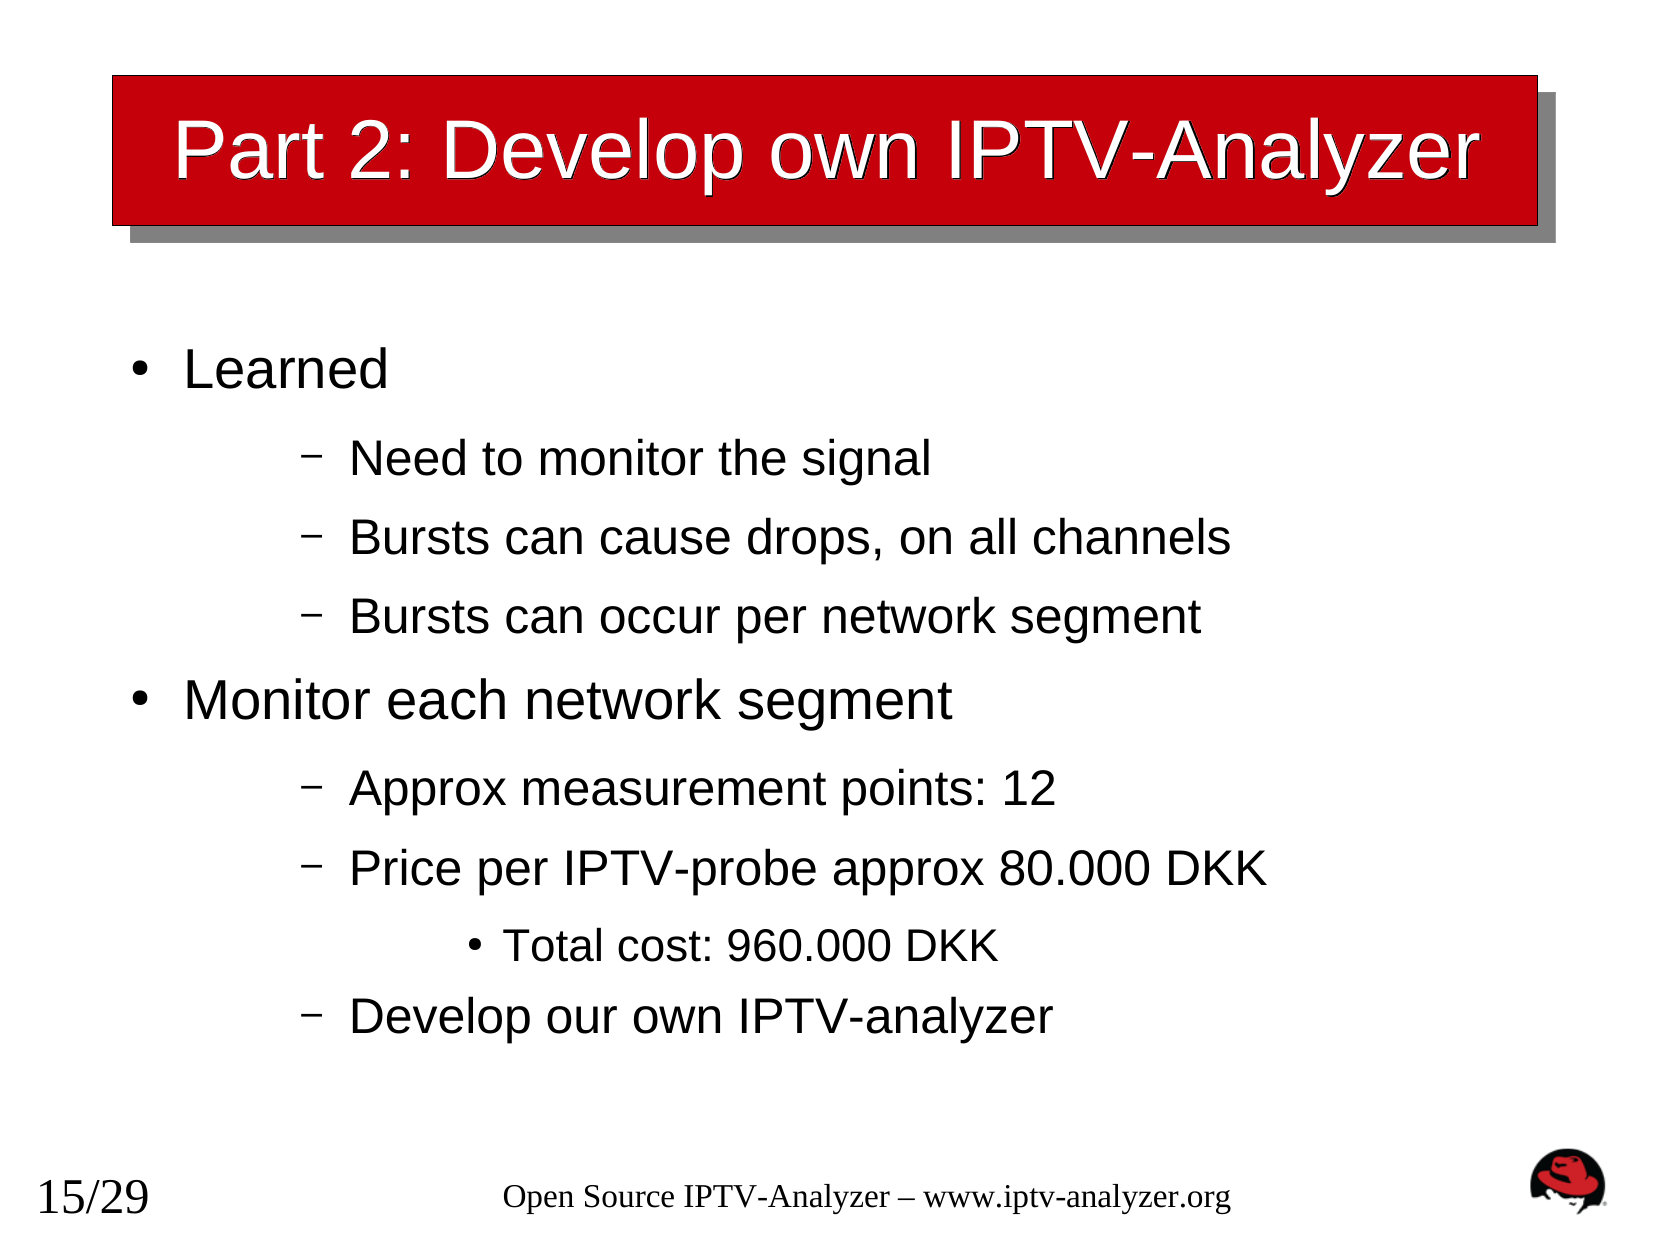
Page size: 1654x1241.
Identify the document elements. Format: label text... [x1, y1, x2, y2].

picture [1529, 1146, 1613, 1224]
title Part 2: Develop own IPTV-Analyzer [116, 75, 1538, 226]
list Learned Need to monitor the signal Bursts can cause drops, on all channels Bursts can occur per network segment Monitor each network segment Approx measurement points: 12 Price per IPTV-probe approx 80.000 DKK Total cost: 960.000 DKK Develop our own IPTV-analyzer [112, 337, 1538, 1126]
